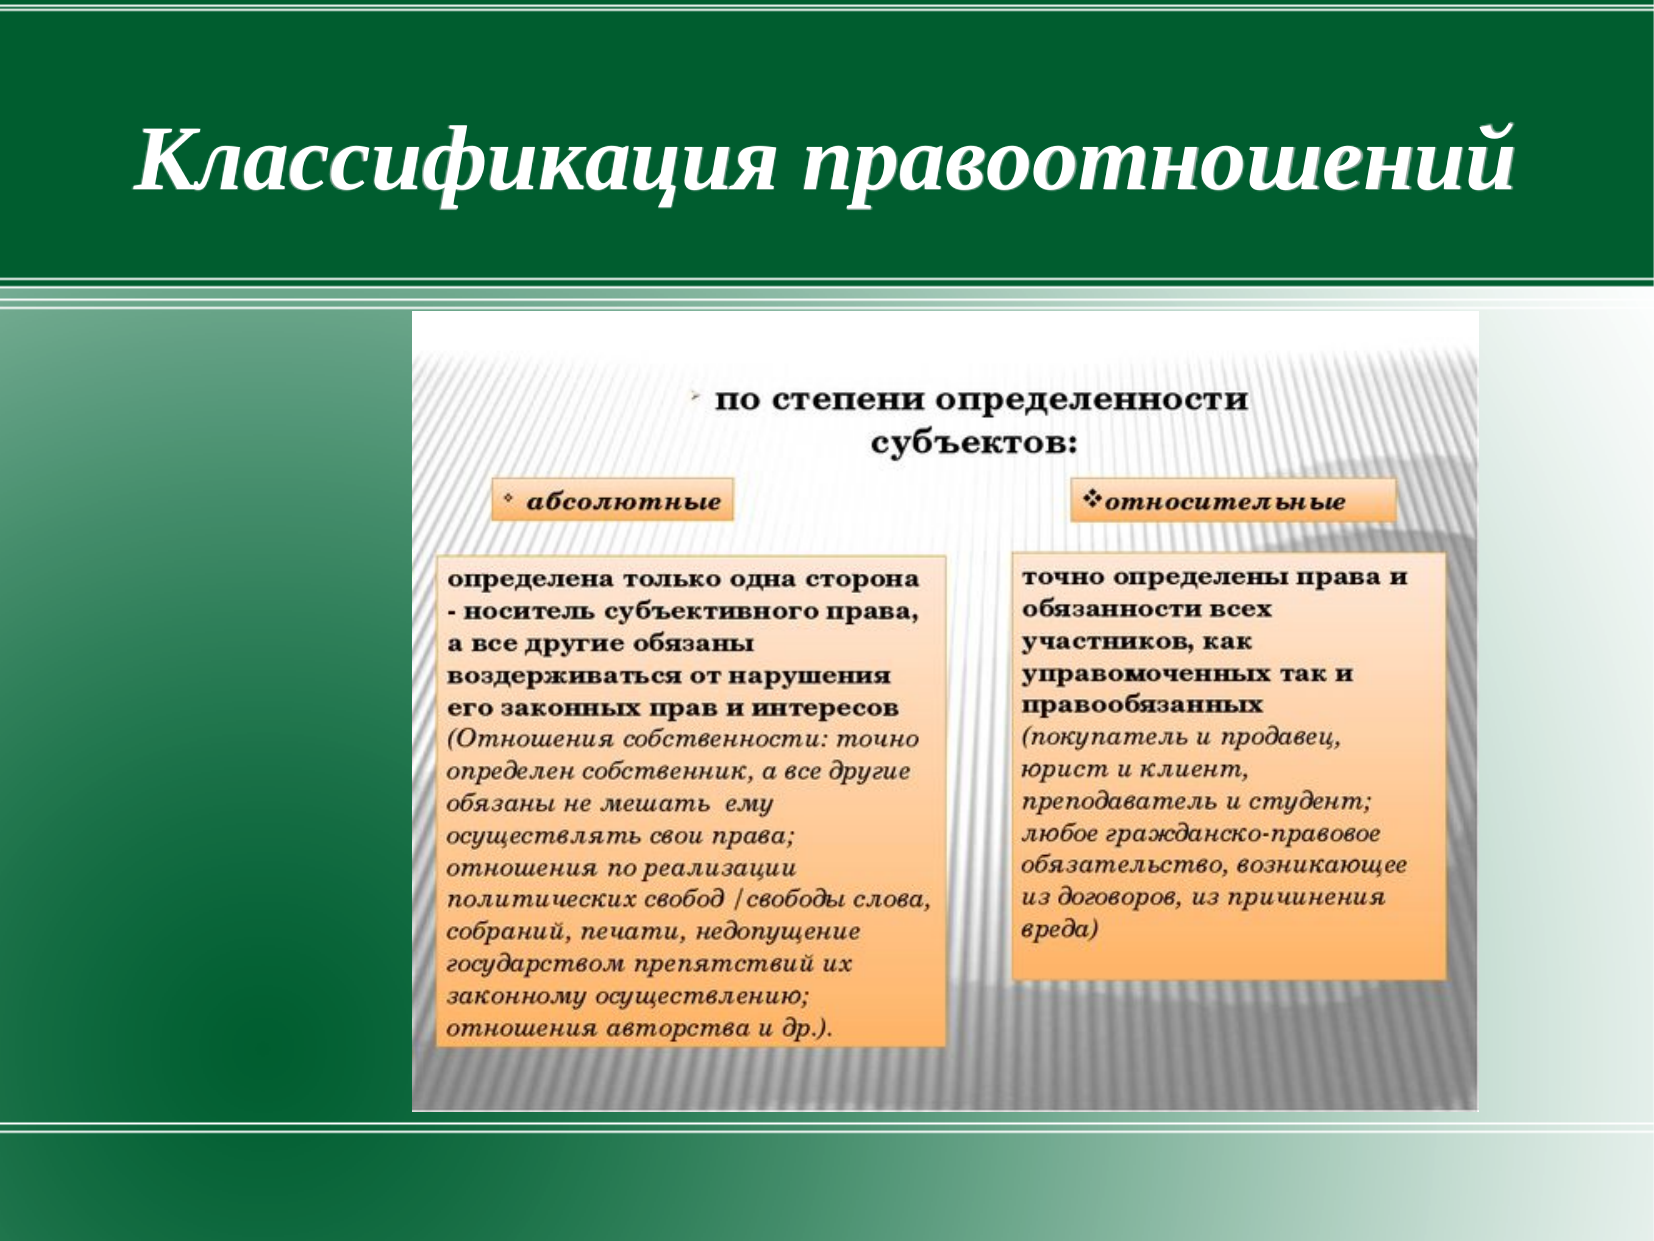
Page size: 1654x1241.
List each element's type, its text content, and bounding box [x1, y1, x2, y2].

title Классификация правоотношений [82, 49, 1571, 257]
picture [412, 311, 1479, 1112]
